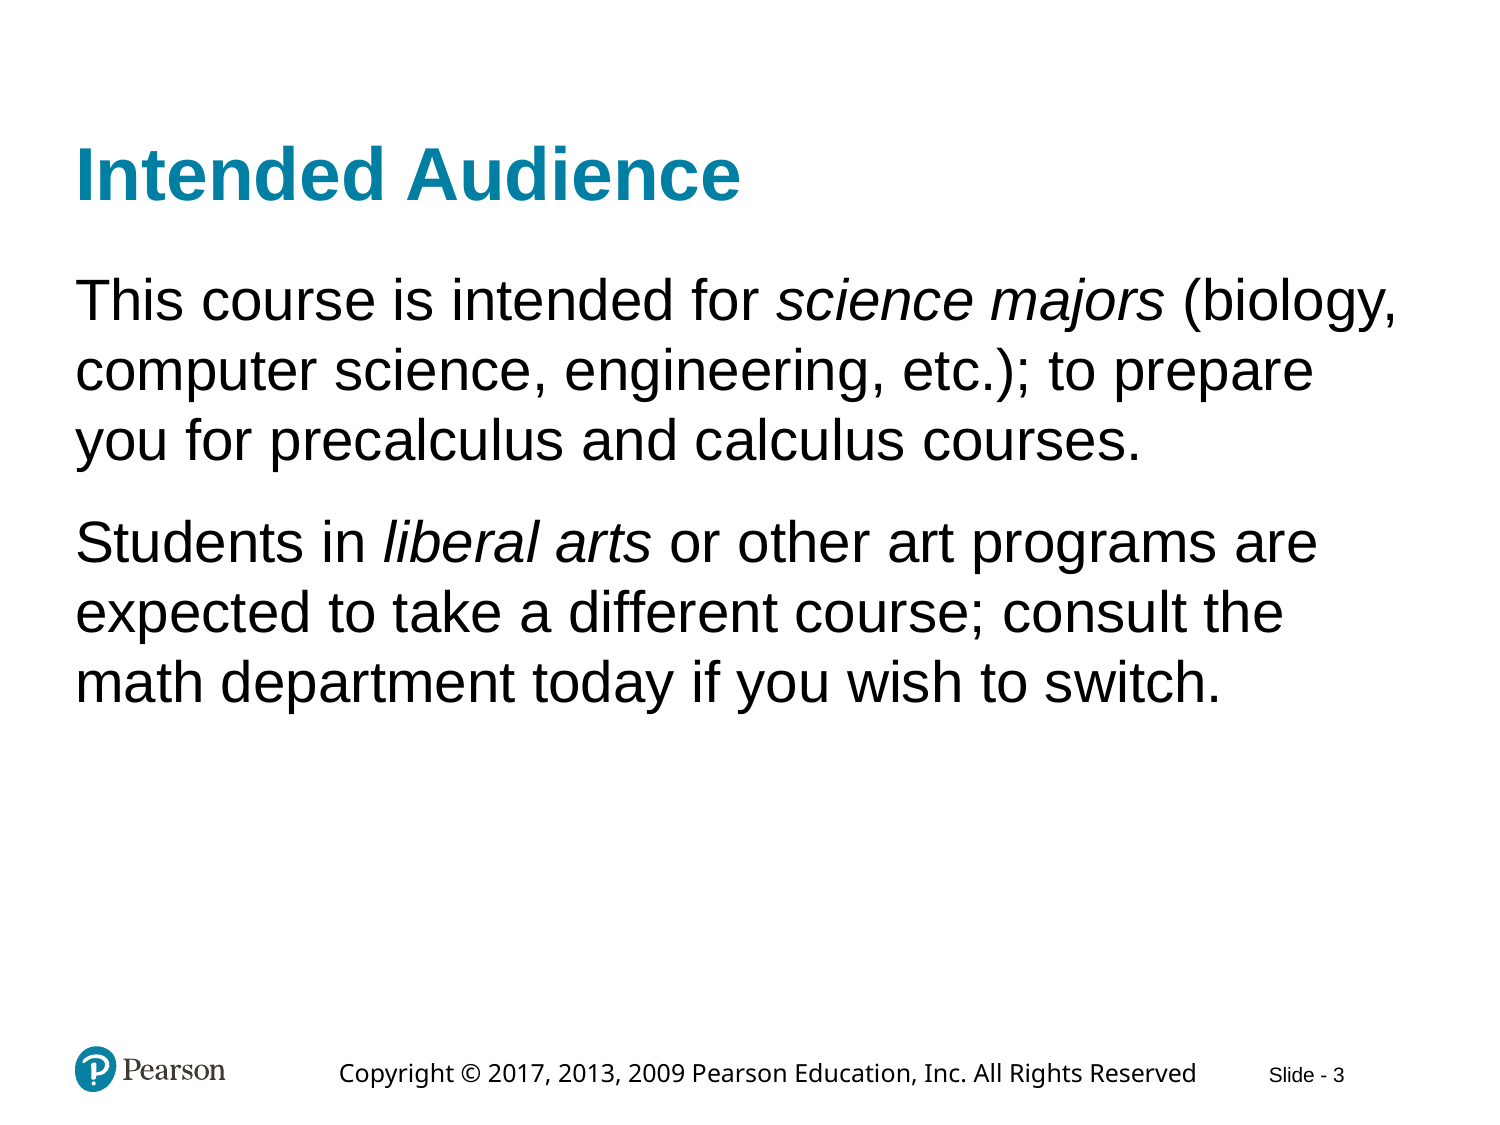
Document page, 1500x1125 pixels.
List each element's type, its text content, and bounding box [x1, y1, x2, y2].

list This course is intended for science majors (biology, computer science, engineering, etc.); to prepare you for precalculus and calculus courses. Students in liberal arts or other art programs are expected to take a different course; consult the math department today if you wish to switch. [75, 262, 1425, 1013]
title Intended Audience [75, 35, 1425, 216]
